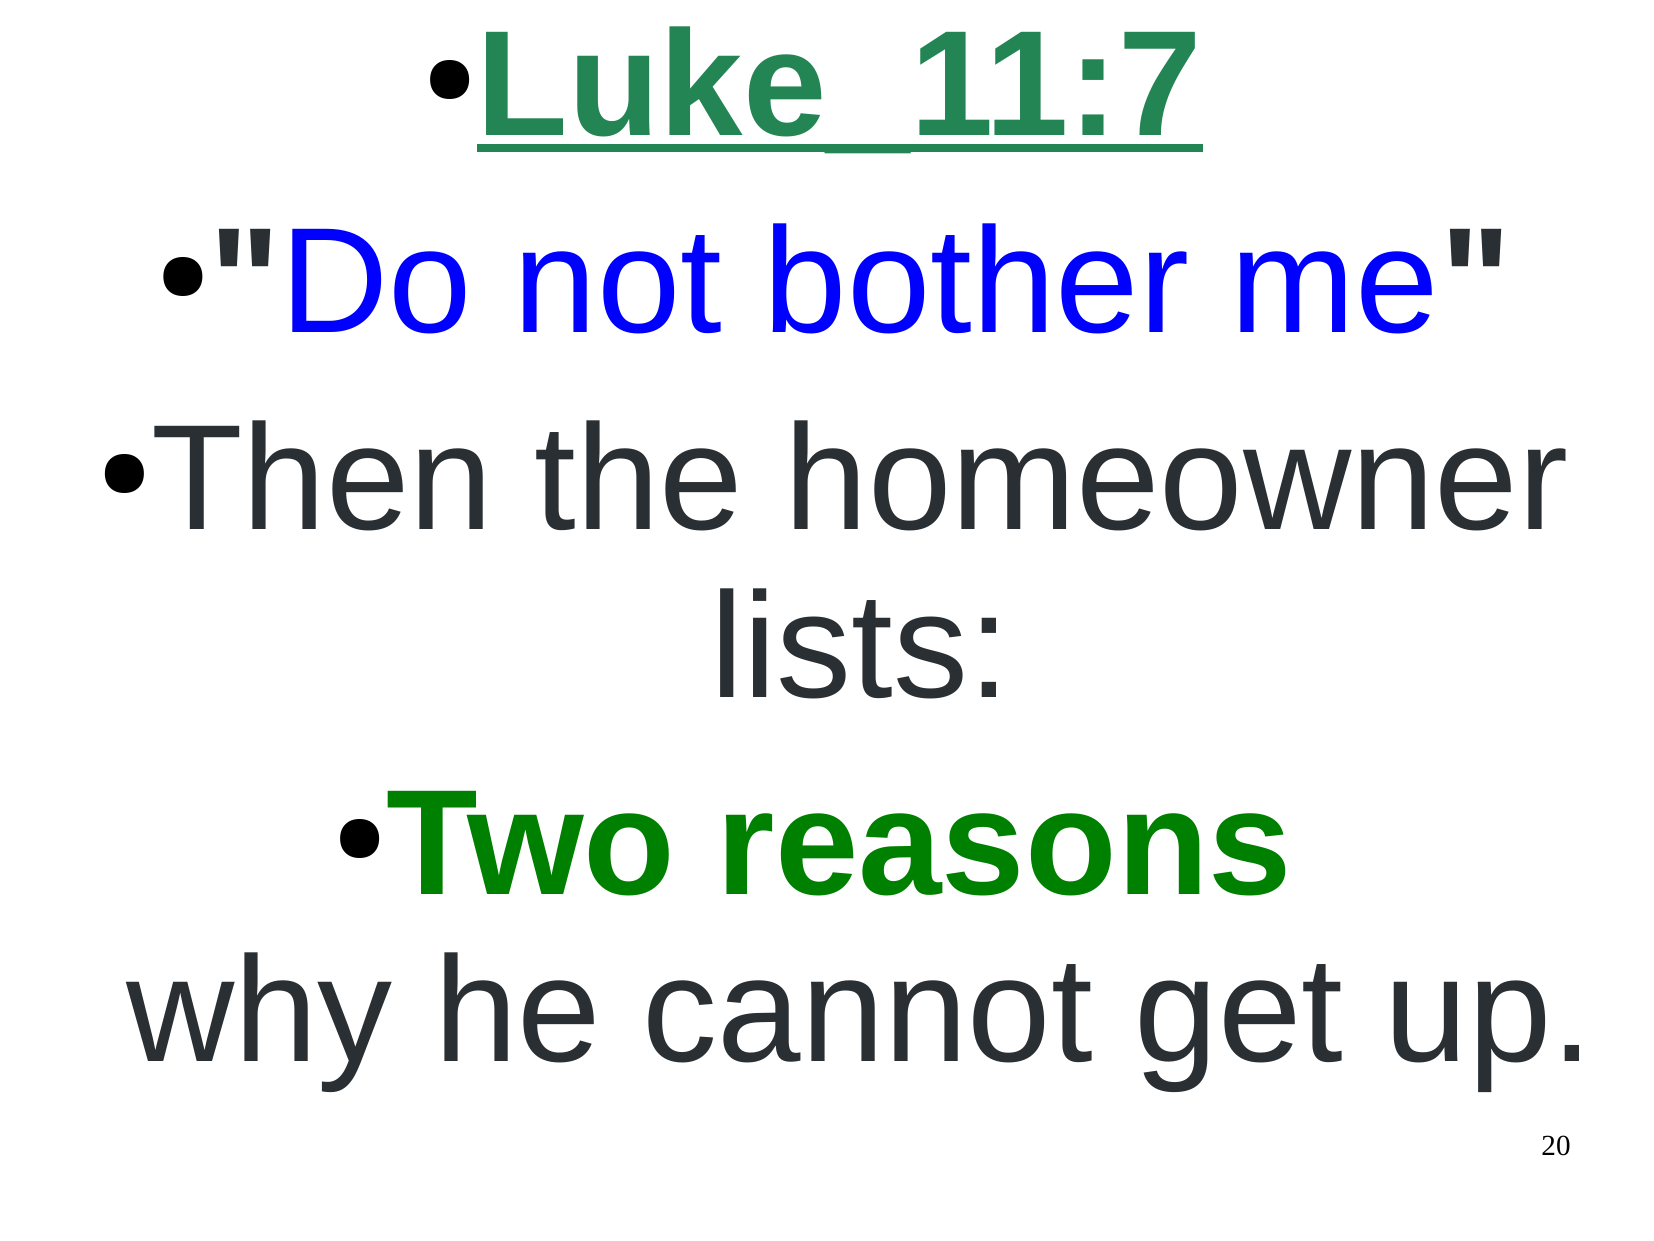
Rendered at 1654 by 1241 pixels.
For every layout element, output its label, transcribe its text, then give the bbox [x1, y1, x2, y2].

list Luke_11:7 "Do not bother me" Then the homeowner lists: Two reasons why he cannot get up. [0, 0, 1651, 1238]
